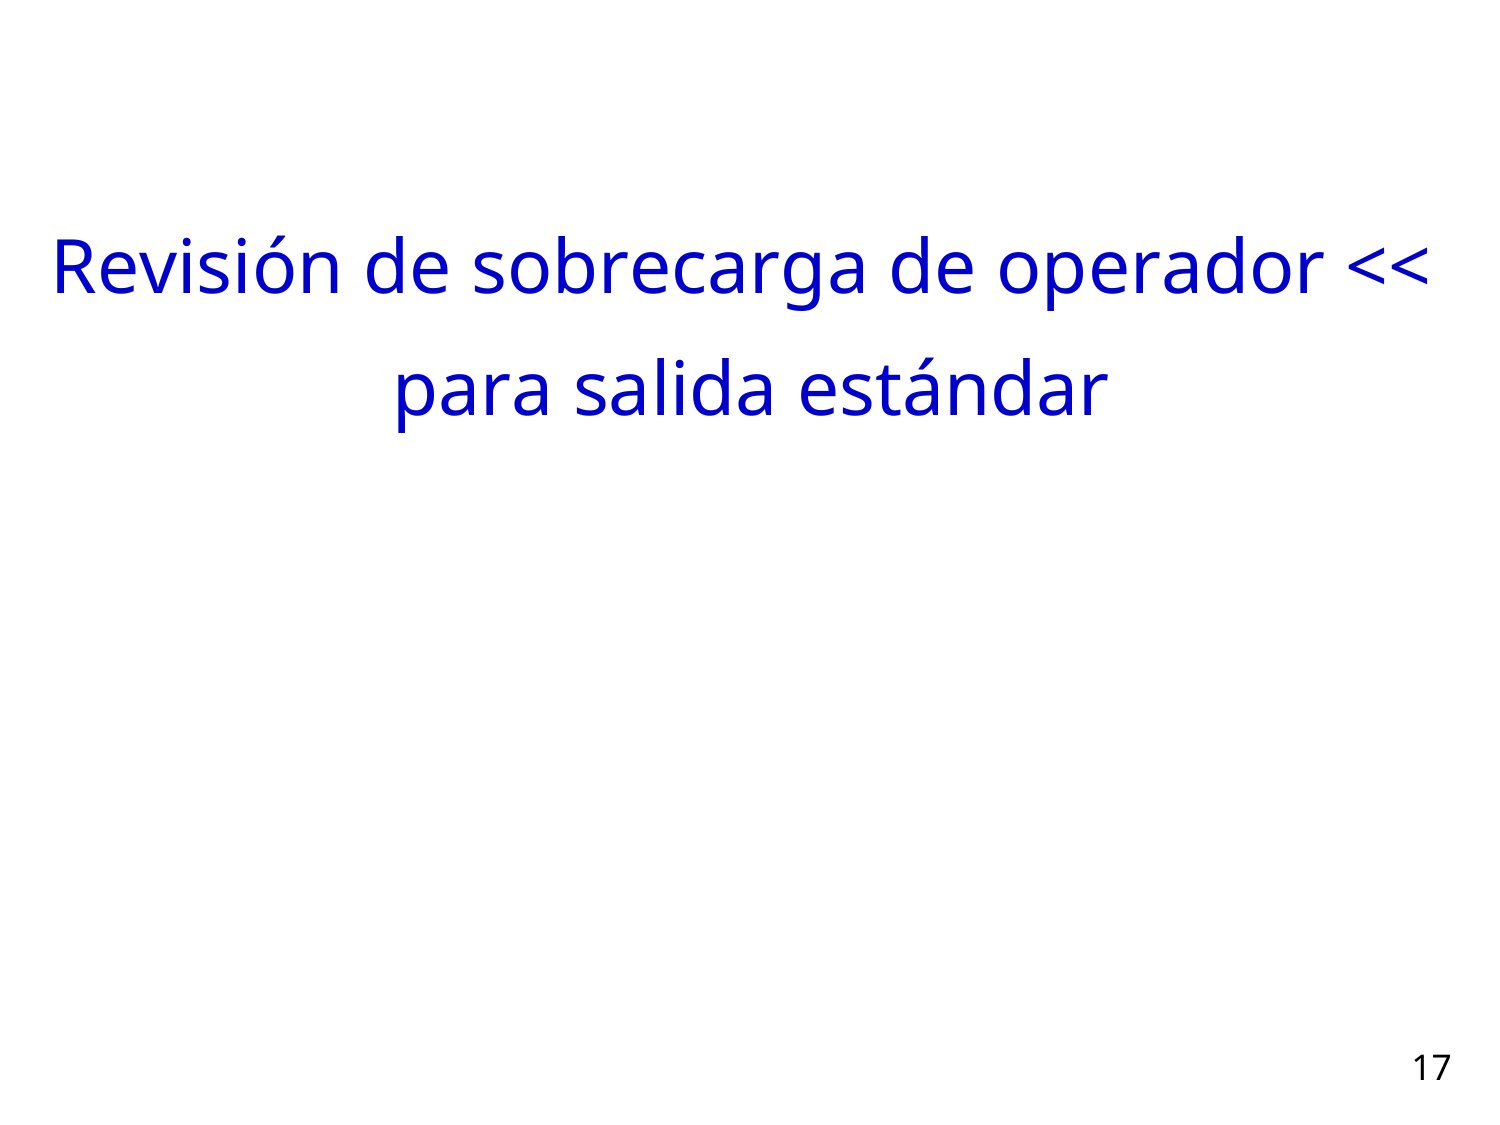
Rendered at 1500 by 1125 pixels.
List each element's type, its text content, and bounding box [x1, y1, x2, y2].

subtitle Revisión de sobrecarga de operador << para salida estándar [37, 19, 1466, 624]
